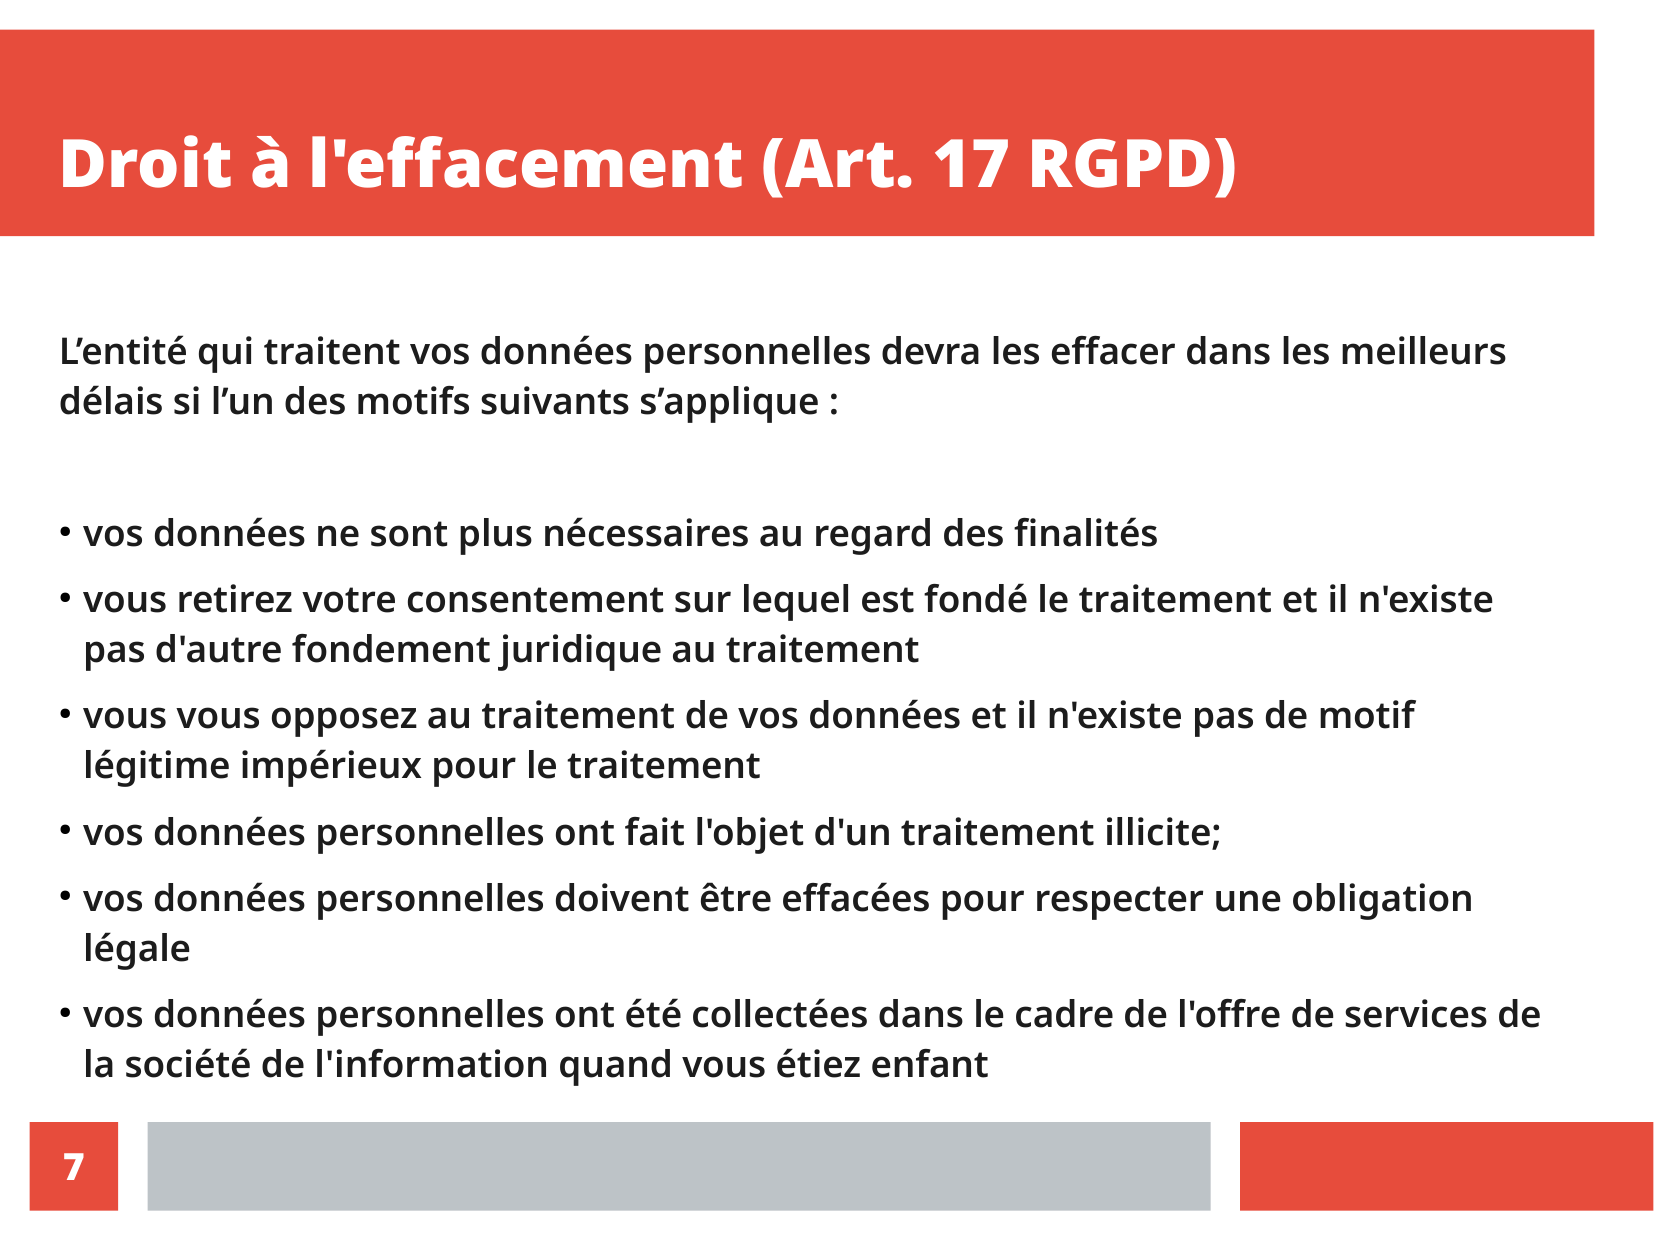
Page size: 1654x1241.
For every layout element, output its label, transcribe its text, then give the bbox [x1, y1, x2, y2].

title Droit à l'effacement (Art. 17 RGPD) [59, 59, 1595, 207]
list L’entité qui traitent vos données personnelles devra les effacer dans les meilleurs délais si l’un des motifs suivants s’applique : vos données ne sont plus nécessaires au regard des finalités vous retirez votre consentement sur lequel est fondé le traitement et il n'existe pas d'autre fondement juridique au traitement vous vous opposez au traitement de vos données et il n'existe pas de motif légitime impérieux pour le traitement vos données personnelles ont fait l'objet d'un traitement illicite; vos données personnelles doivent être effacées pour respecter une obligation légale vos données personnelles ont été collectées dans le cadre de l'offre de services de la société de l'information quand vous étiez enfant [59, 324, 1565, 1093]
